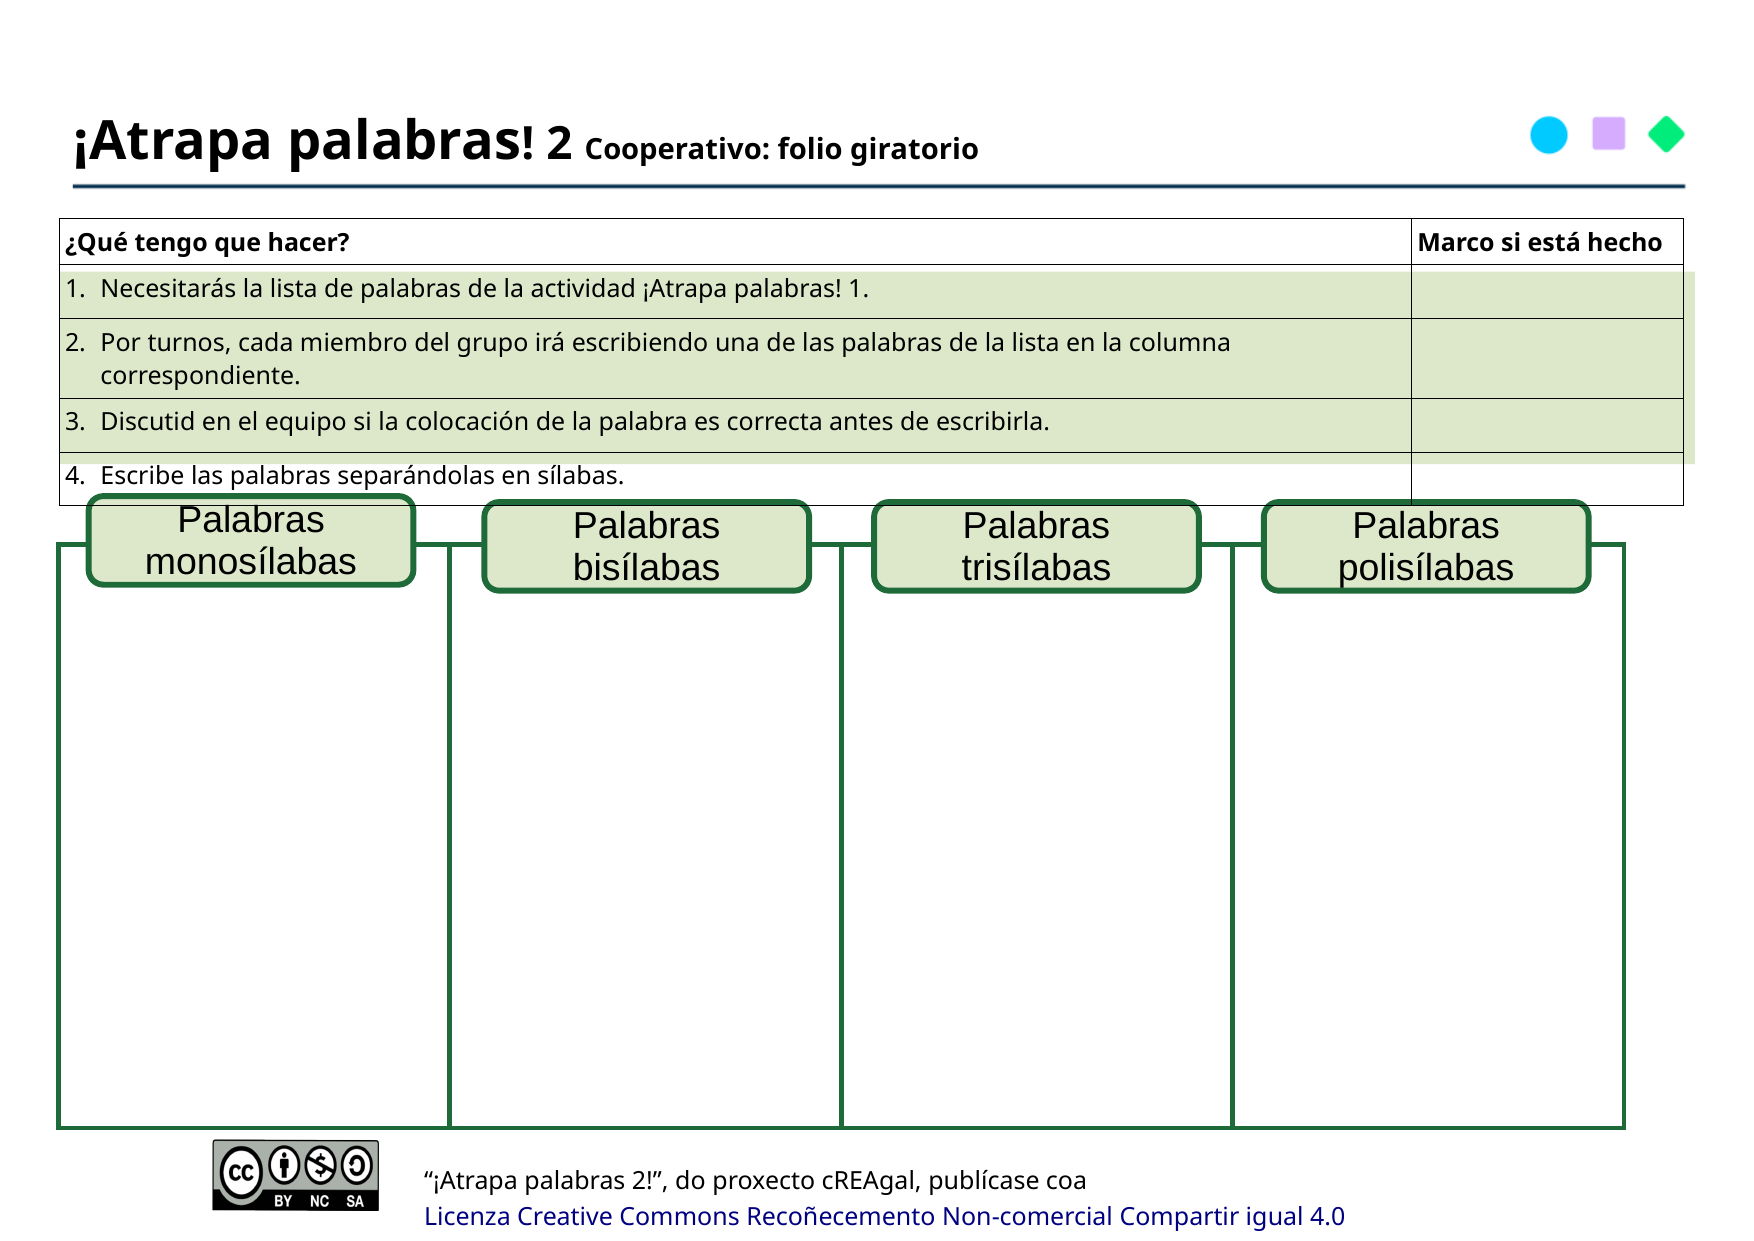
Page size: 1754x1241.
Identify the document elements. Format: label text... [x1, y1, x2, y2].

table_cell Escribe las palabras separándolas en sílabas. [60, 453, 1411, 505]
text_box Palabras monosílabas [88, 506, 414, 585]
text_box ¡Atrapa palabras! 2 Cooperativo: folio giratorio [59, 94, 1241, 189]
table_header [844, 547, 1230, 1126]
table_cell [1412, 453, 1683, 505]
picture [59, 88, 1695, 211]
table_header [1235, 547, 1622, 1126]
text_box [1684, 271, 1695, 465]
text_box Palabras bisílabas [484, 506, 810, 591]
picture [212, 1139, 379, 1211]
table_header Marco si está hecho [1412, 219, 1683, 264]
table_header ¿Qué tengo que hacer? [60, 219, 1411, 264]
table_header [452, 547, 839, 1126]
table_header [61, 547, 447, 1126]
table_cell [1412, 265, 1683, 318]
table_cell [1412, 399, 1683, 452]
table_cell Necesitarás la lista de palabras de la actividad ¡Atrapa palabras! 1. [60, 265, 1411, 318]
table_cell [1412, 319, 1683, 398]
text_box “¡Atrapa palabras 2!”, do proxecto cREAgal, publícase coa Licenza Creative Commons Recoñecemento Non-comercial Compartir igual 4.0 [409, 1148, 1577, 1241]
text_box Palabras trisílabas [874, 506, 1199, 591]
table_cell Discutid en el equipo si la colocación de la palabra es correcta antes de escribirla. [60, 399, 1411, 452]
text_box Palabras polisílabas [1263, 506, 1589, 591]
table_cell Por turnos, cada miembro del grupo irá escribiendo una de las palabras de la lista en la columna correspondiente. [60, 319, 1411, 398]
